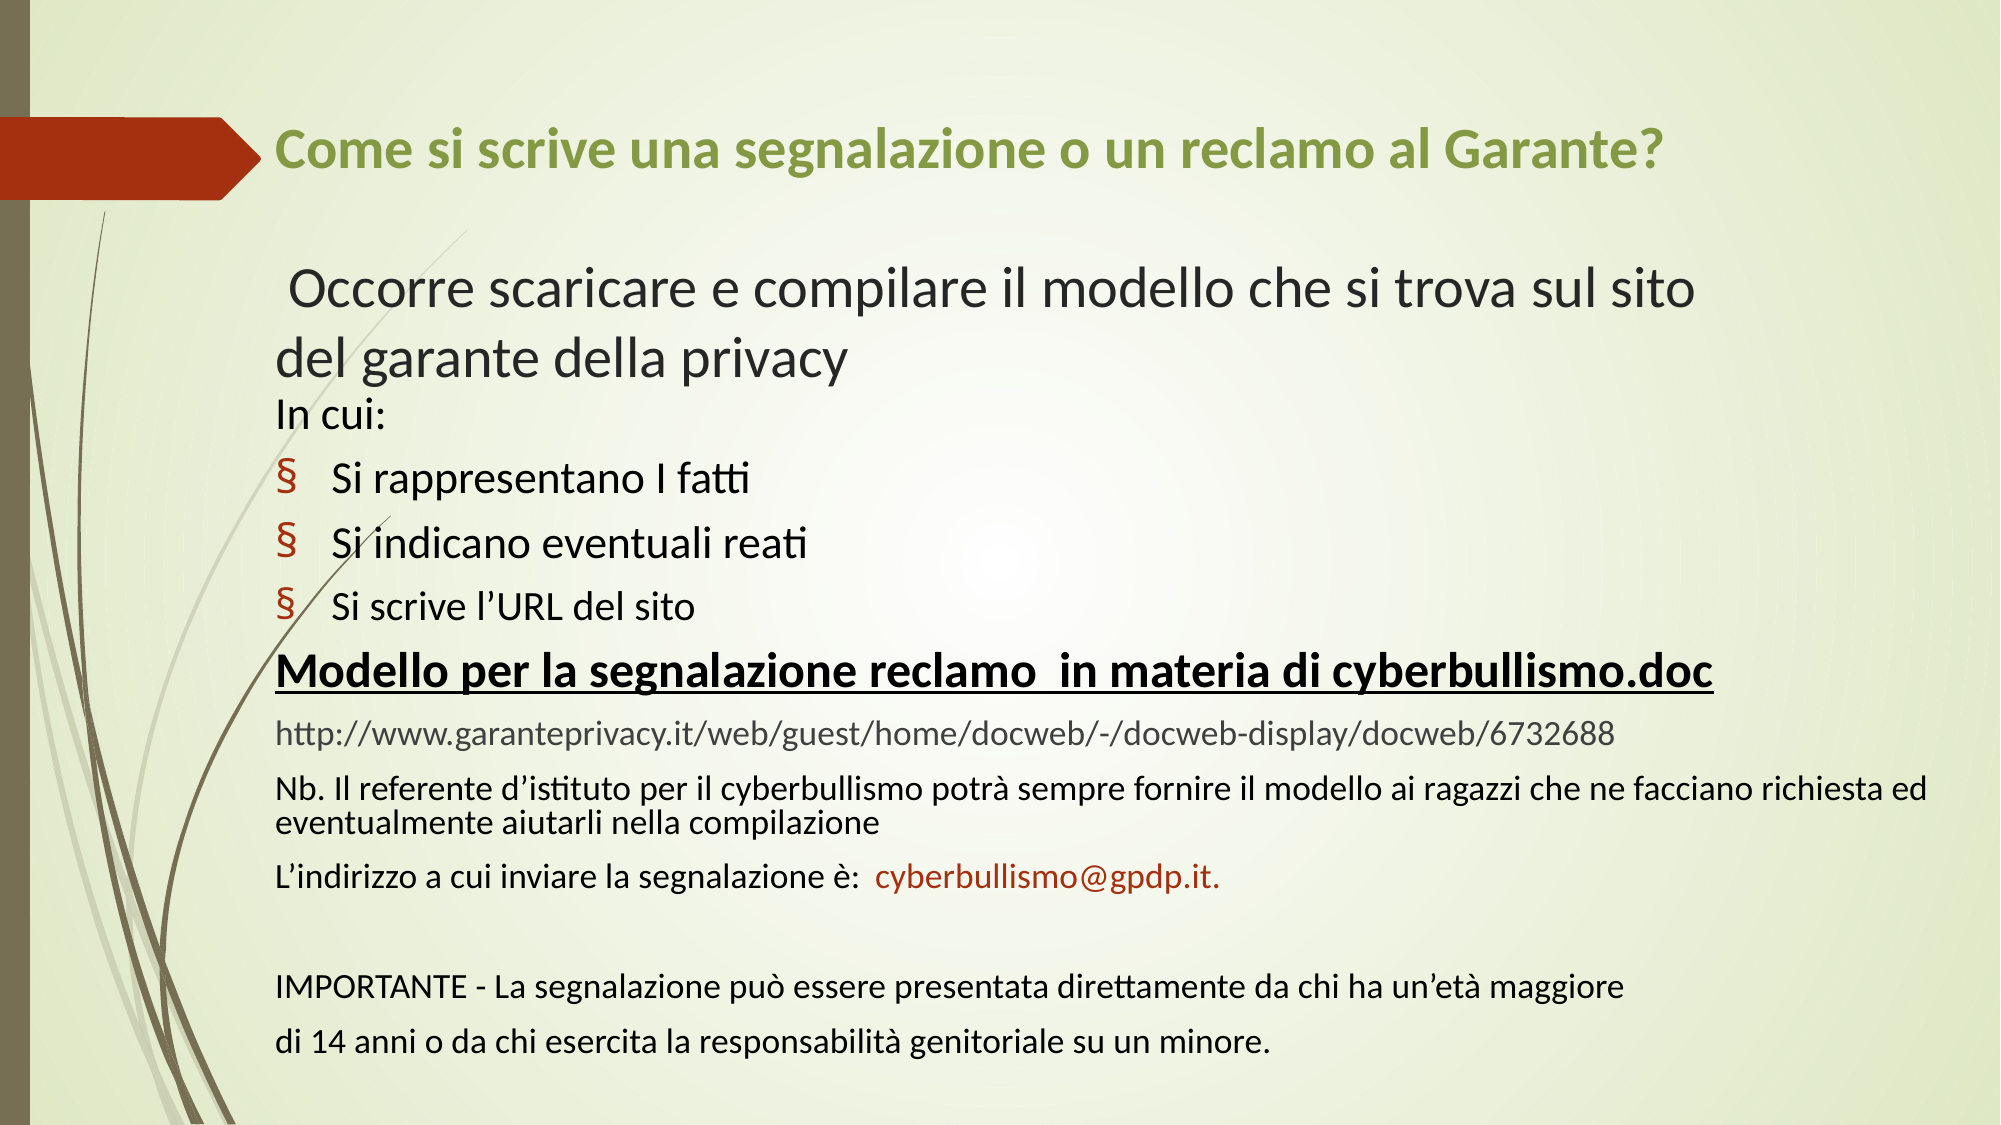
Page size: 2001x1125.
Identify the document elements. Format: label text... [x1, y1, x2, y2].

list In cui: Si rappresentano I fatti Si indicano eventuali reati Si scrive l’URL del sito Modello per la segnalazione reclamo in materia di cyberbullismo.doc http://www.garanteprivacy.it/web/guest/home/docweb/-/docweb-display/docweb/6732688 Nb. Il referente d’istituto per il cyberbullismo potrà sempre fornire il modello ai ragazzi che ne facciano richiesta ed eventualmente aiutarli nella compilazione L’indirizzo a cui inviare la segnalazione è: cyberbullismo@gpdp.it. IMPORTANTE - La segnalazione può essere presentata direttamente da chi ha un’età maggiore di 14 anni o da chi esercita la responsabilità genitoriale su un minore. [260, 240, 1978, 1112]
title Come si scrive una segnalazione o un reclamo al Garante? Occorre scaricare e compilare il modello che si trova sul sito del garante della privacy [260, 102, 1797, 240]
